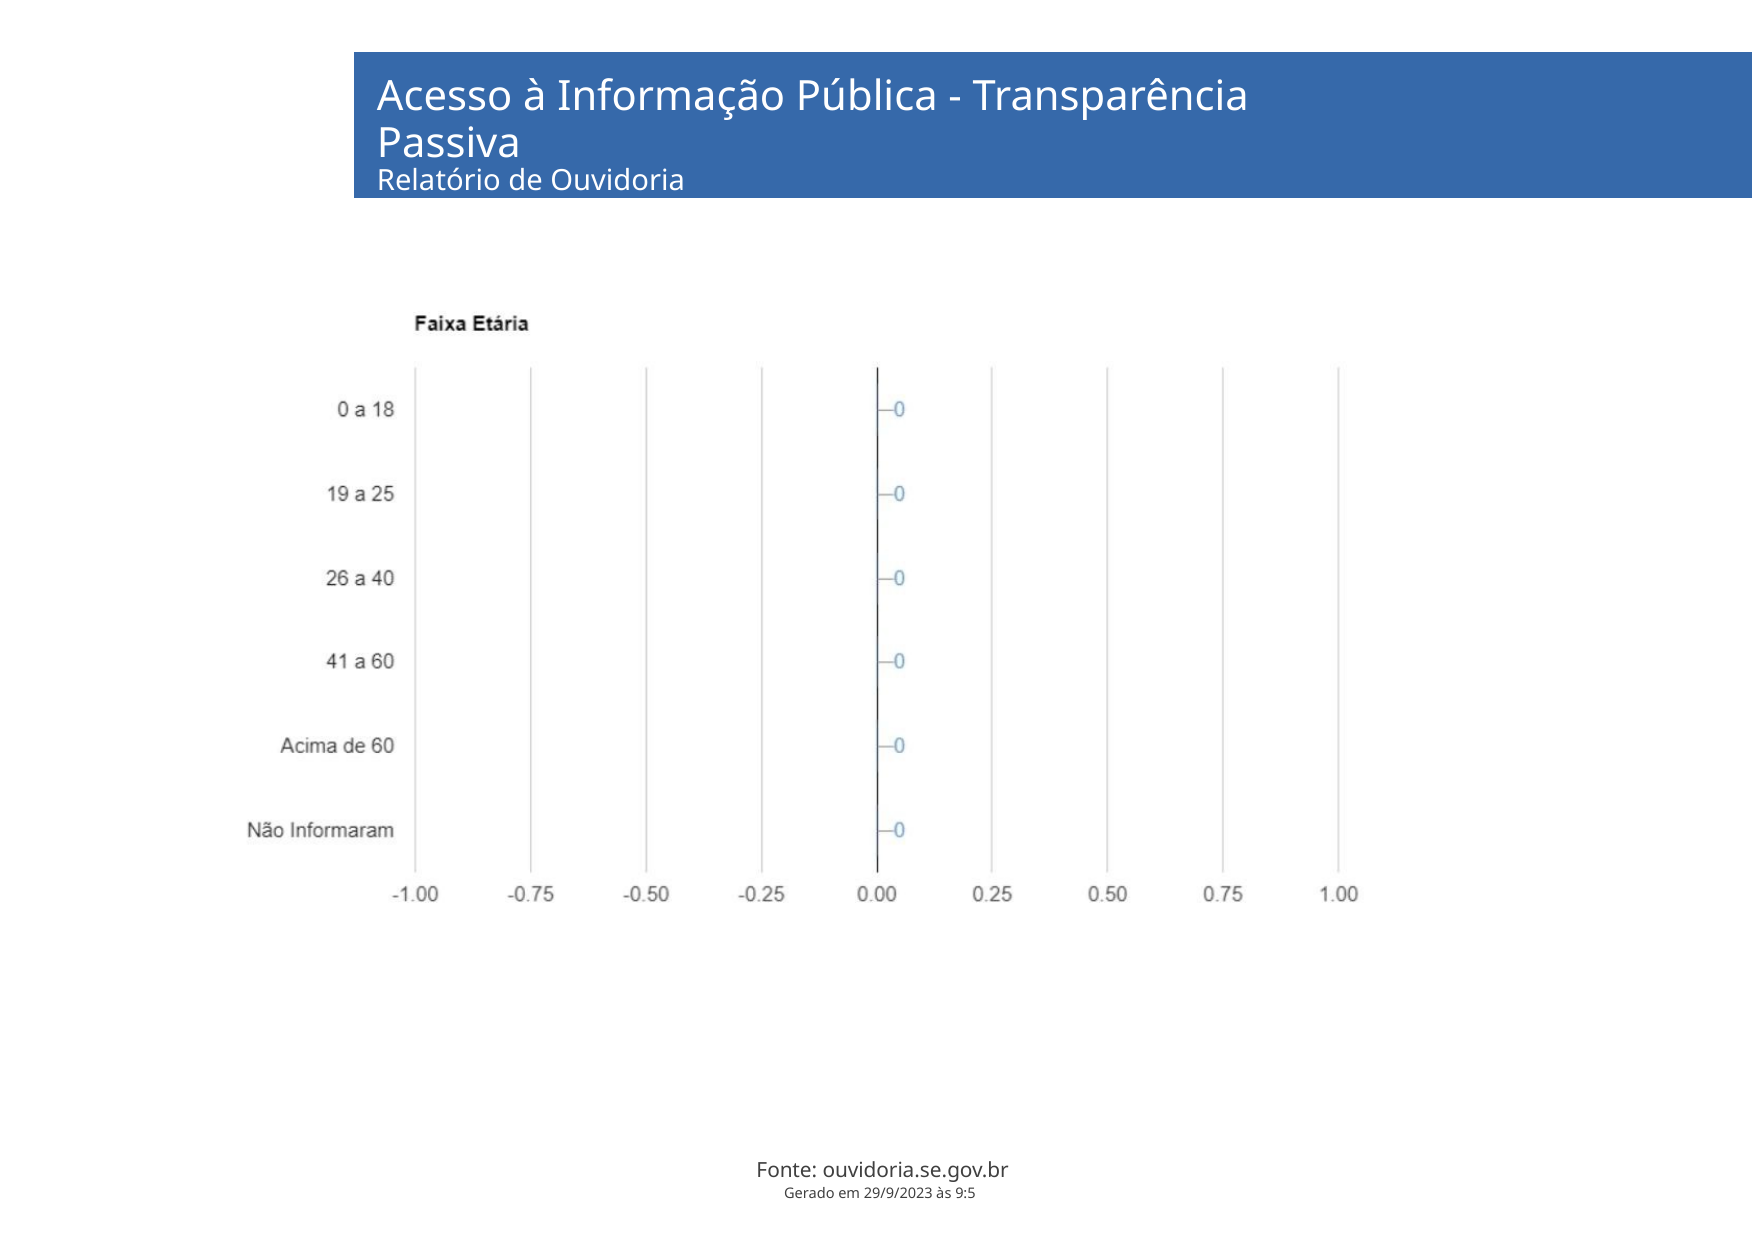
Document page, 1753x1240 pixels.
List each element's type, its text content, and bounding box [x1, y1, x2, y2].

text_box [155, 211, 1599, 1028]
text_box Acesso à Informação Pública - Transparência Passiva Relatório de Ouvidoria EMSETUR - Janeiro a Dezembro de 2021 [376, 72, 1403, 228]
text_box [354, 52, 1752, 198]
text_box Fonte: ouvidoria.se.gov.br [756, 1158, 1023, 1182]
text_box Gerado em 29/9/2023 às 9:5 [784, 1184, 995, 1202]
